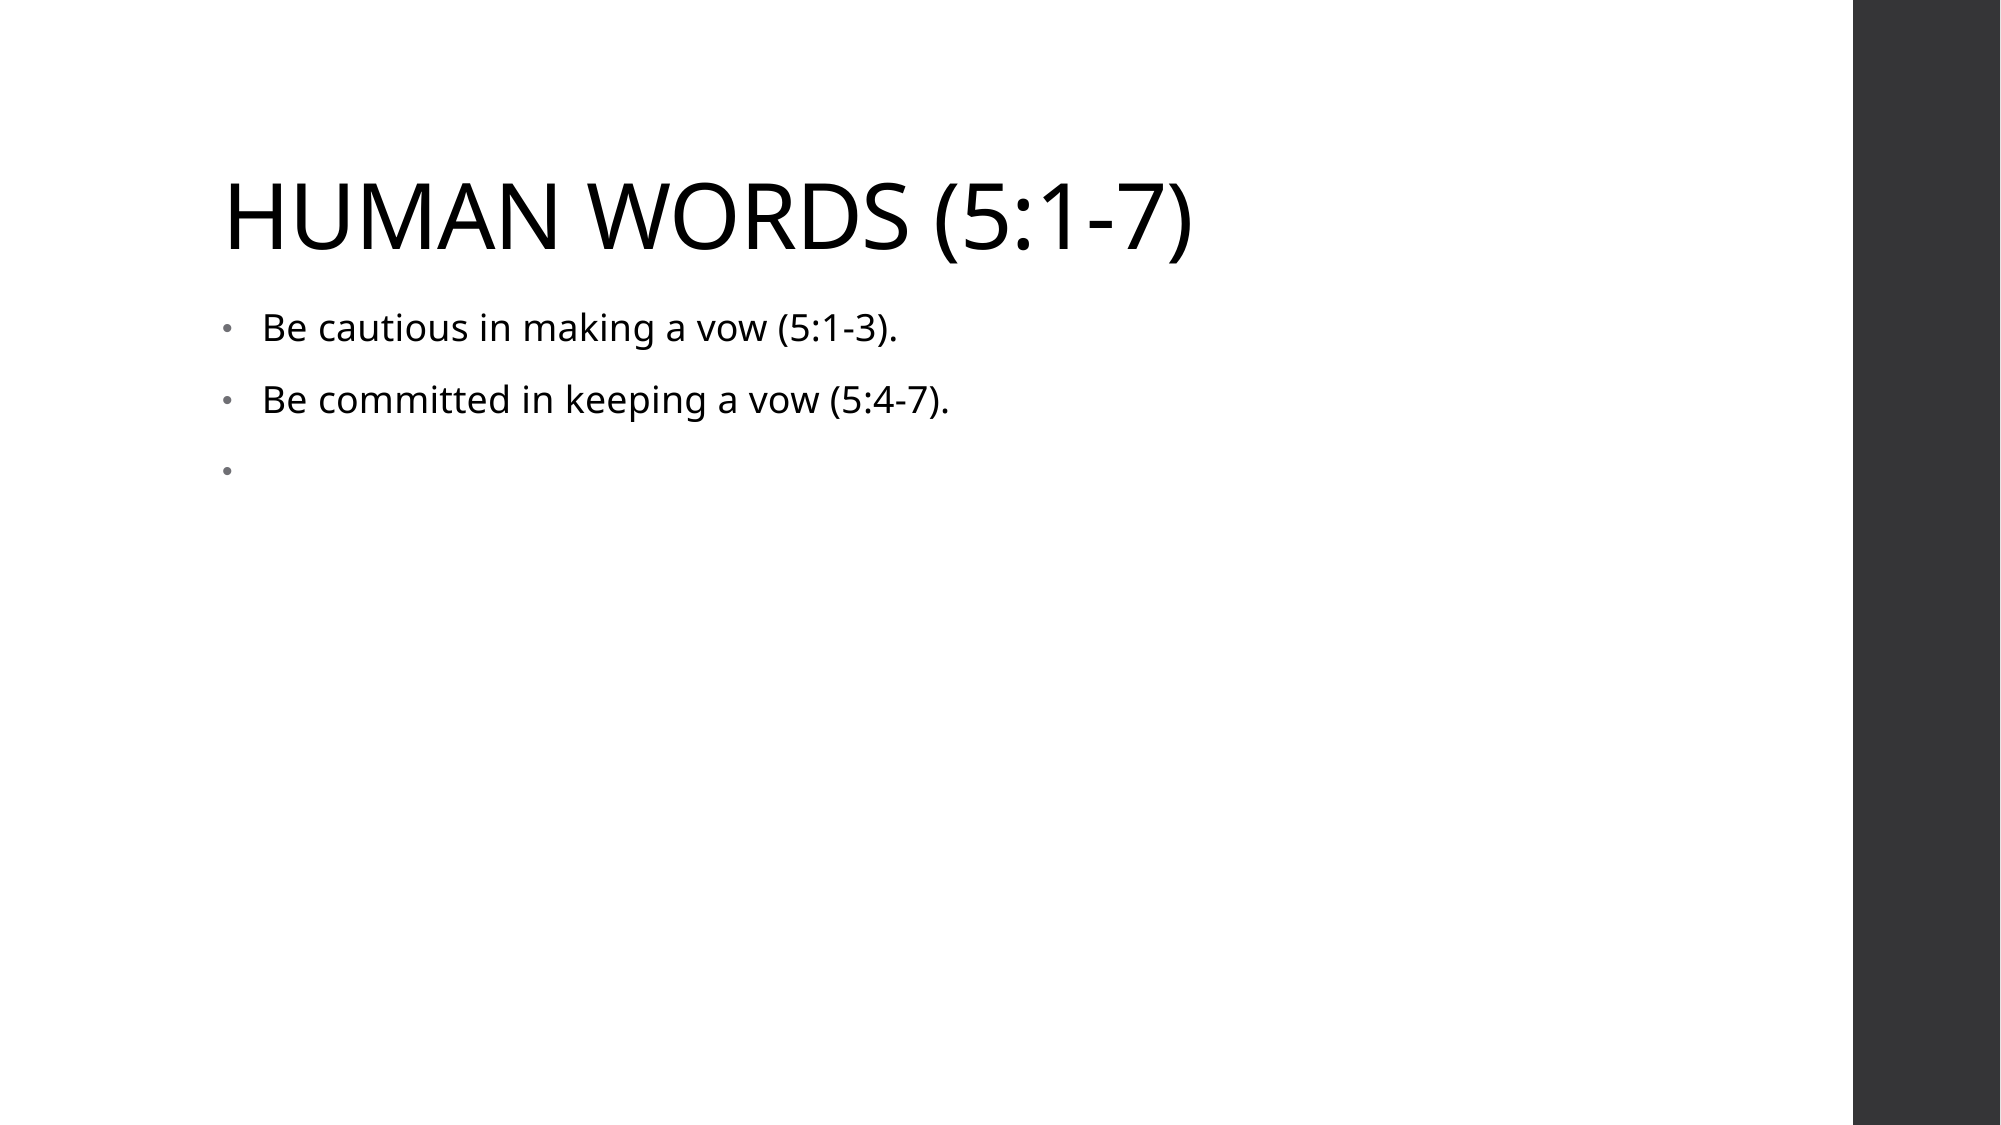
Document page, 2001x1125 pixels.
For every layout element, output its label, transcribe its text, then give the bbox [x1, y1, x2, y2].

list Be cautious in making a vow (5:1-3). Be committed in keeping a vow (5:4-7). [206, 299, 1617, 1014]
title HUMAN WORDS (5:1-7) [206, 60, 1797, 278]
